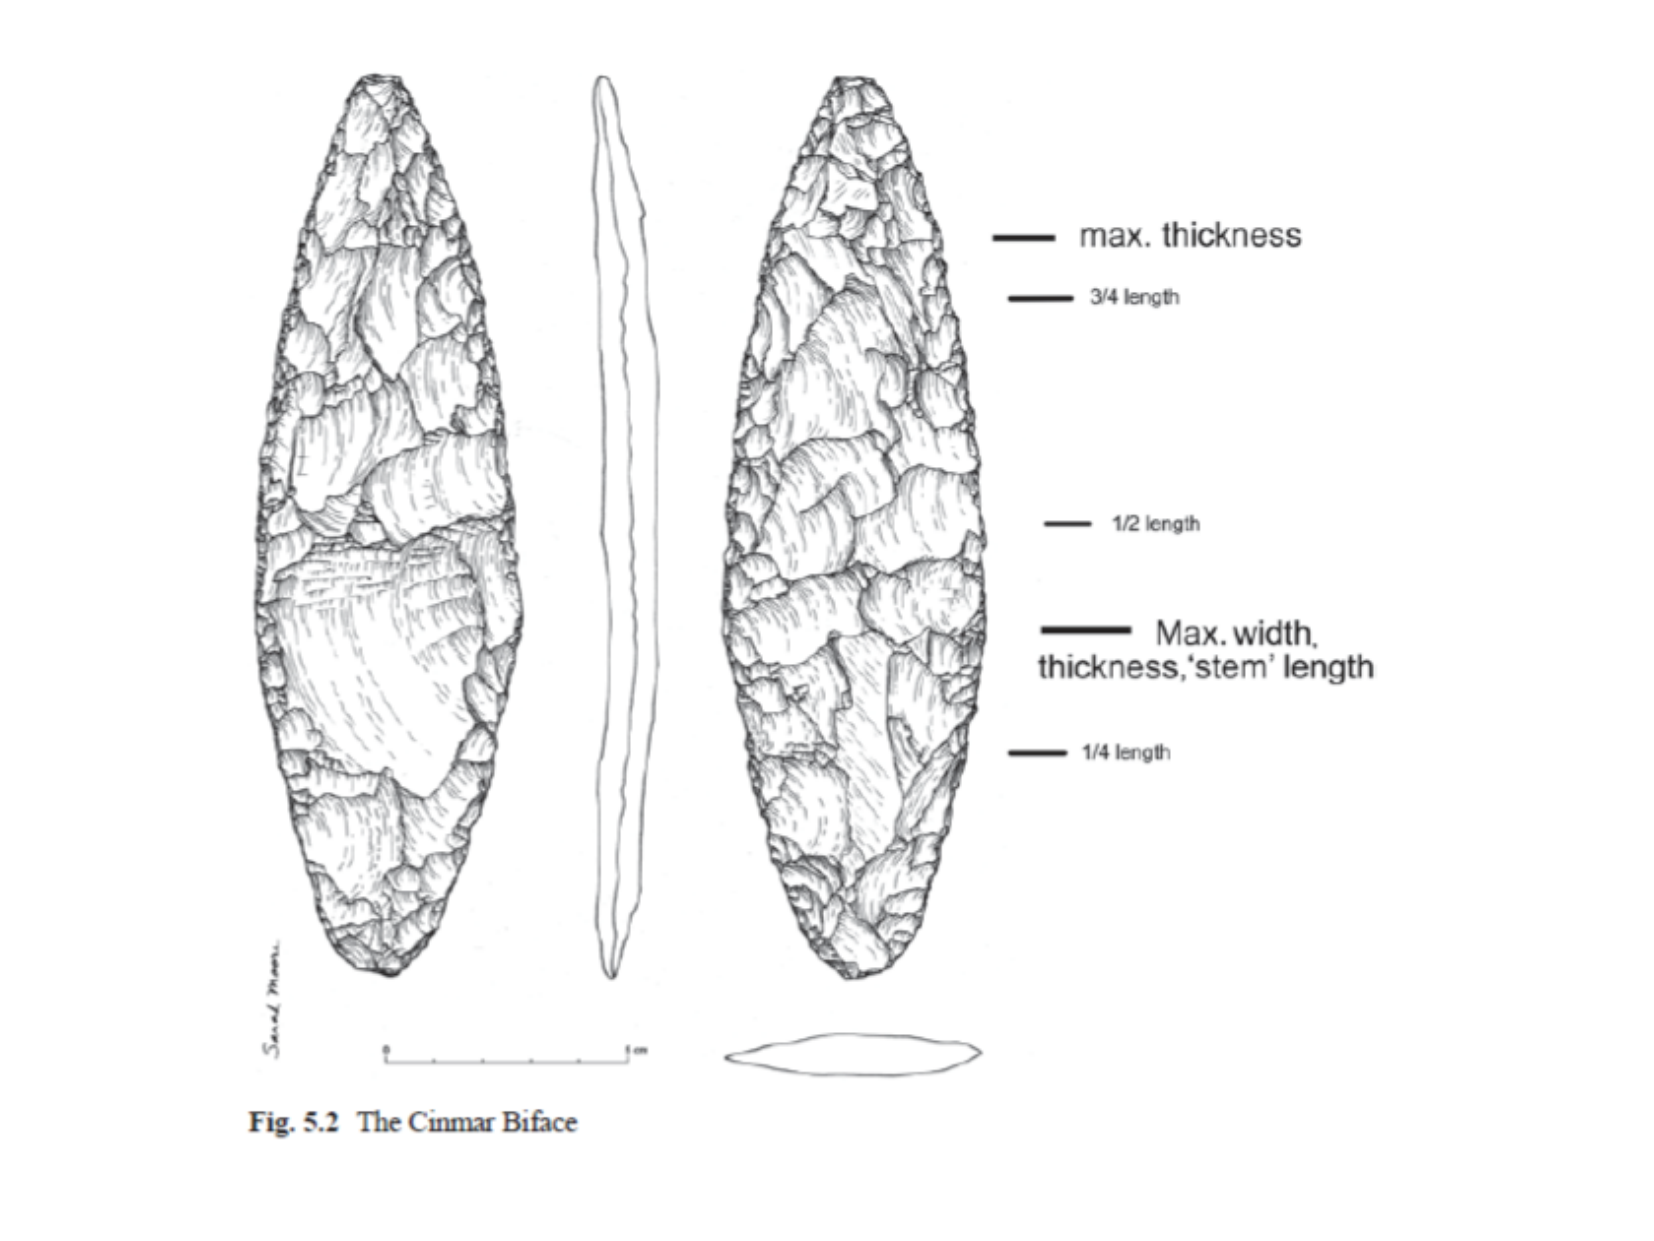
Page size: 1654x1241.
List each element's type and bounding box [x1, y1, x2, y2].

picture [221, 37, 1429, 1163]
